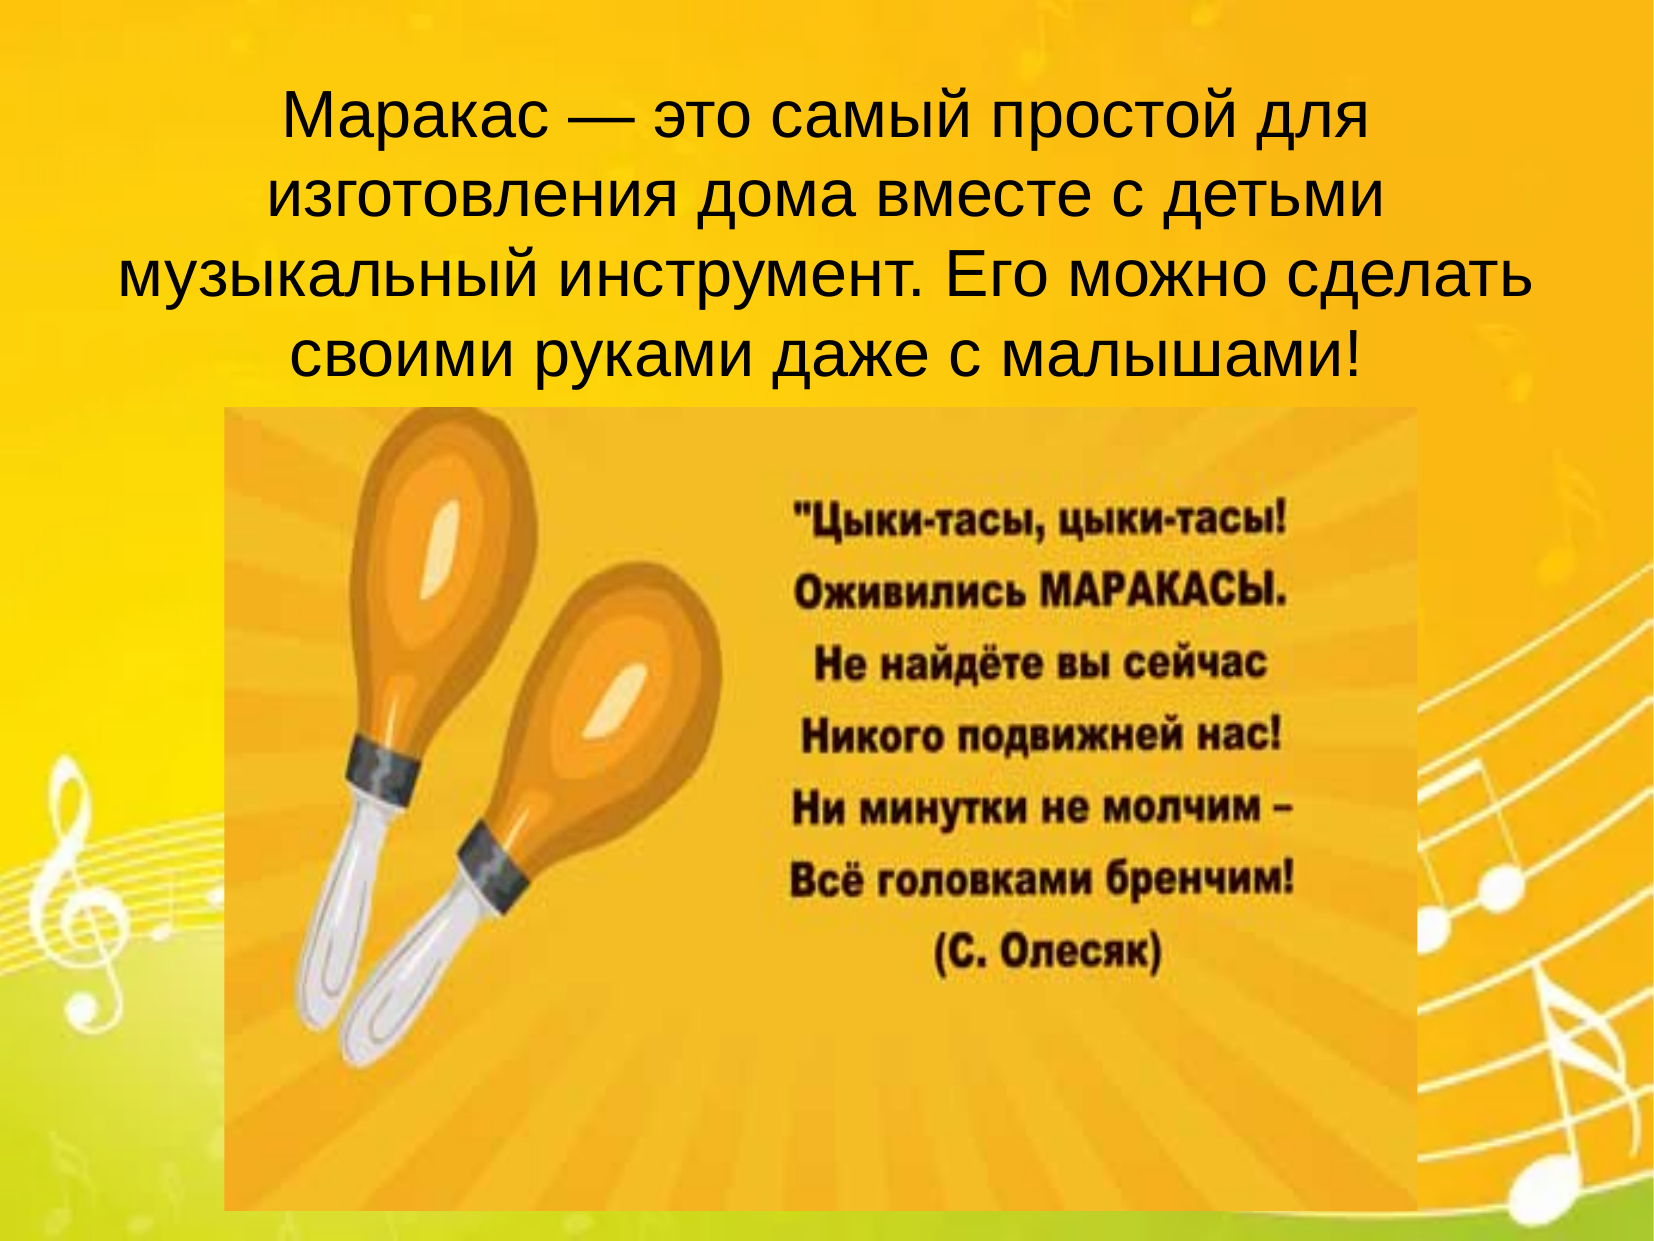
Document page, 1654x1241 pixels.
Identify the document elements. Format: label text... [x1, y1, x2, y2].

picture [0, 0, 1654, 1241]
title Маракас — это самый простой для изготовления дома вместе с детьми музыкальный инструмент. Его можно сделать своими руками даже с малышами! [82, 53, 1571, 408]
